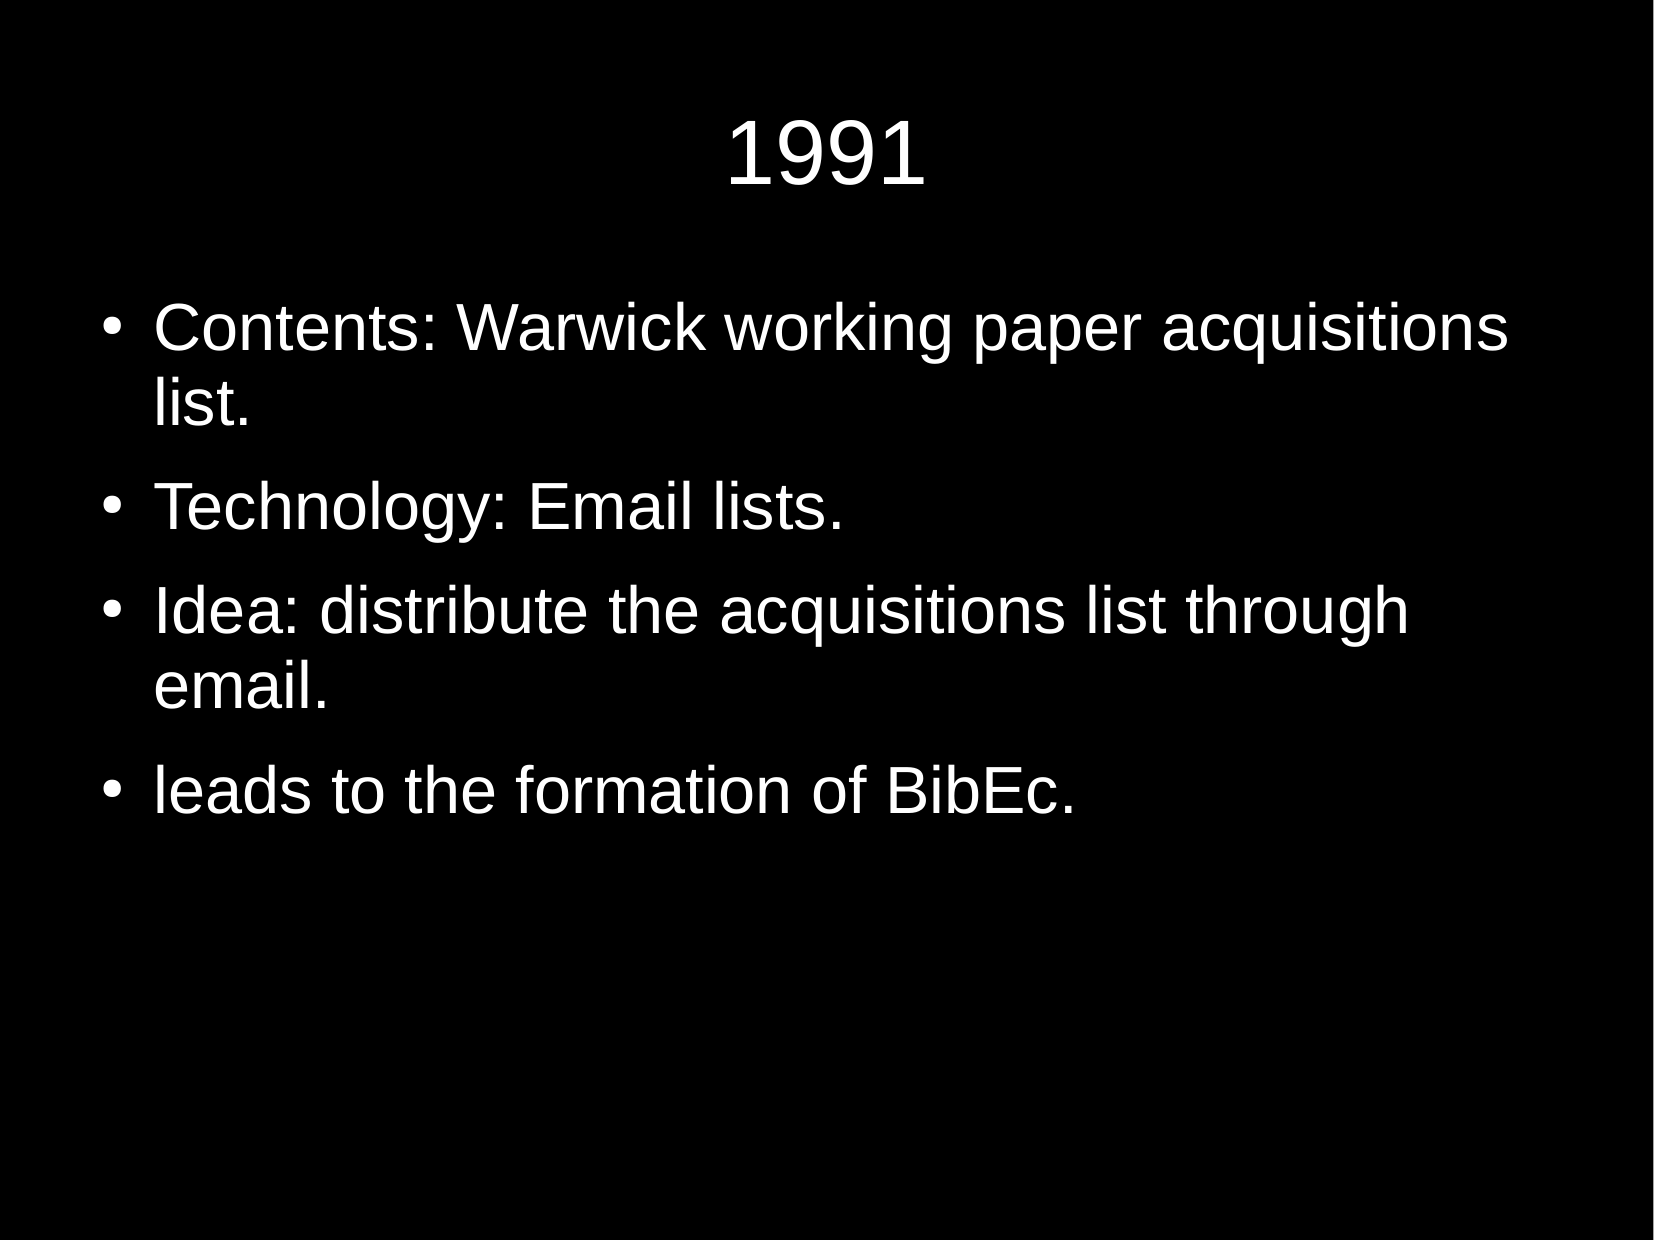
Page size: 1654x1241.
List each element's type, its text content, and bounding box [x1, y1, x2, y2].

title 1991 [82, 49, 1571, 257]
list Contents: Warwick working paper acquisitions list. Technology: Email lists. Idea: distribute the acquisitions list through email. leads to the formation of BibEc. [82, 290, 1571, 1010]
